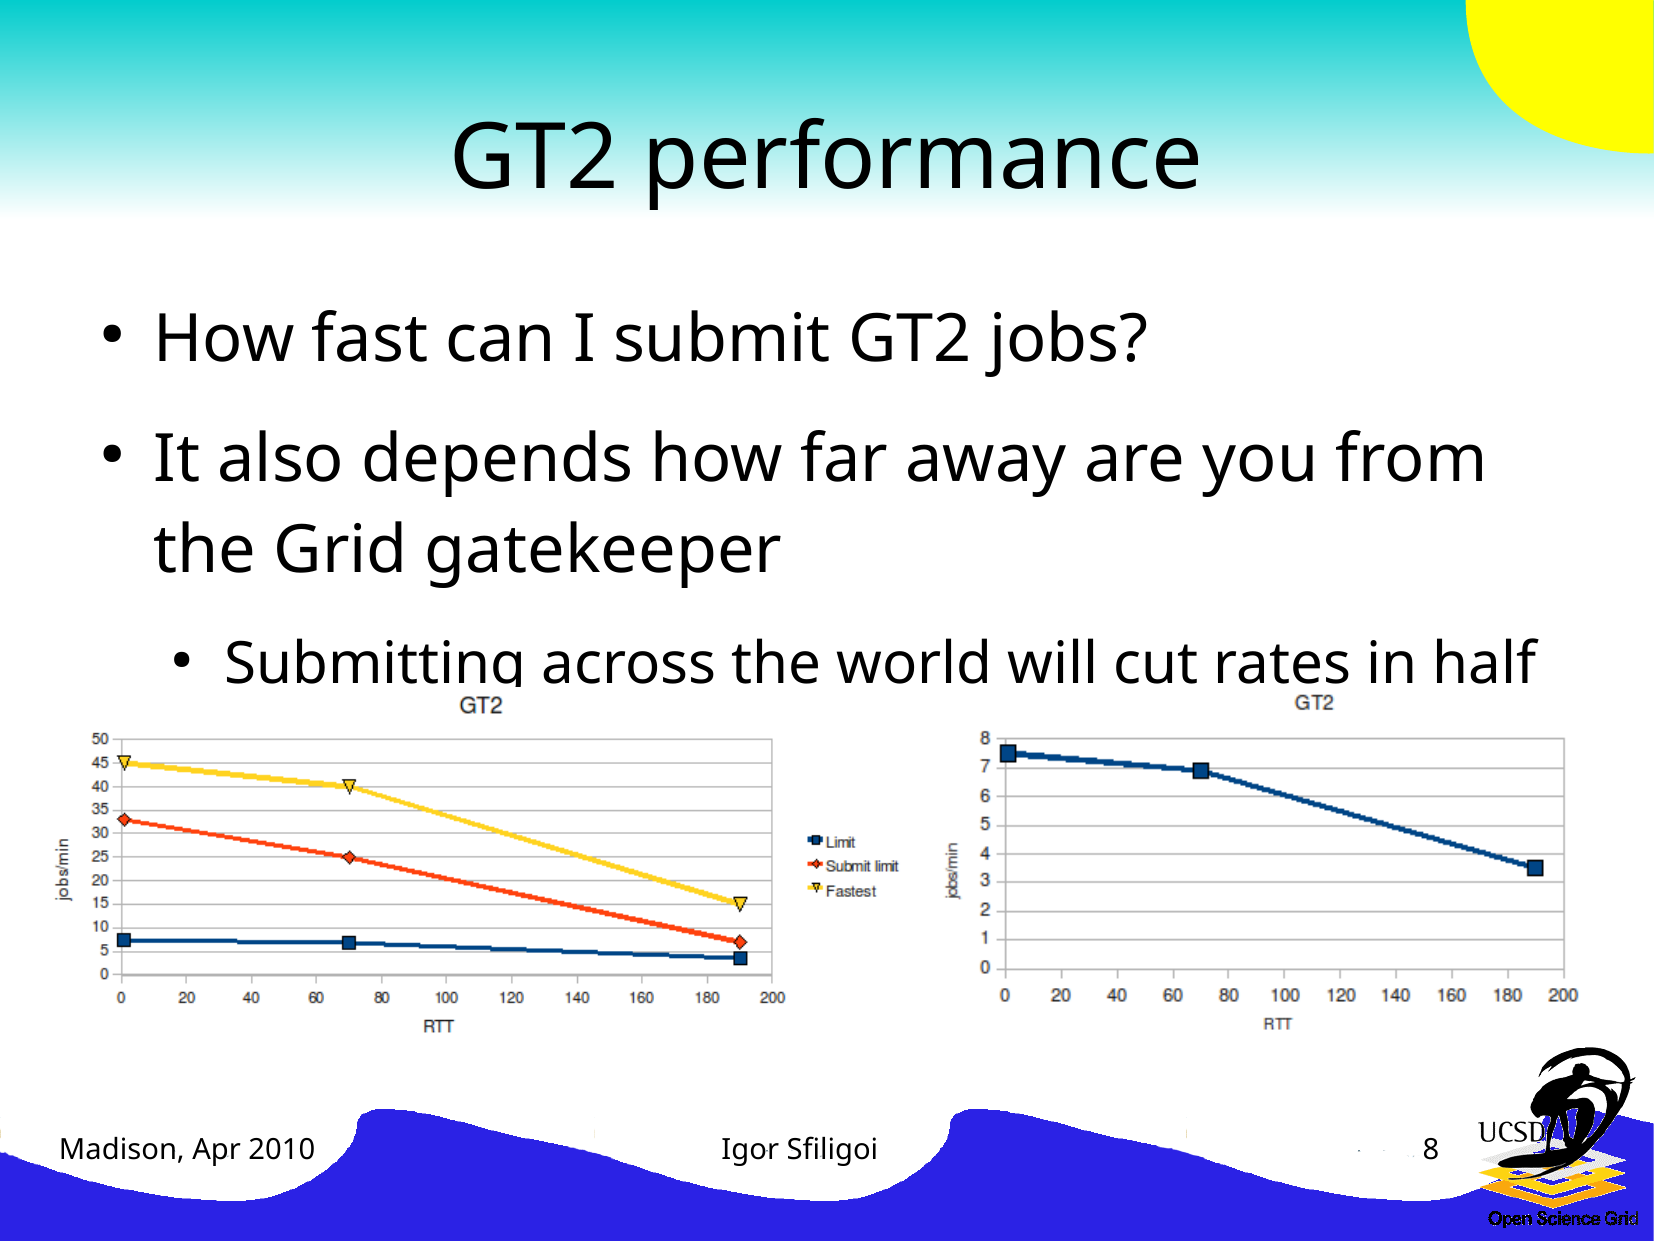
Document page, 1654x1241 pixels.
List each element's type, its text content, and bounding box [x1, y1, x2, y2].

picture [43, 687, 907, 1048]
title GT2 performance [82, 56, 1571, 250]
list How fast can I submit GT2 jobs? It also depends how far away are you from the Grid gatekeeper Submitting across the world will cut rates in half [82, 290, 1571, 1109]
picture [0, 687, 1654, 1241]
